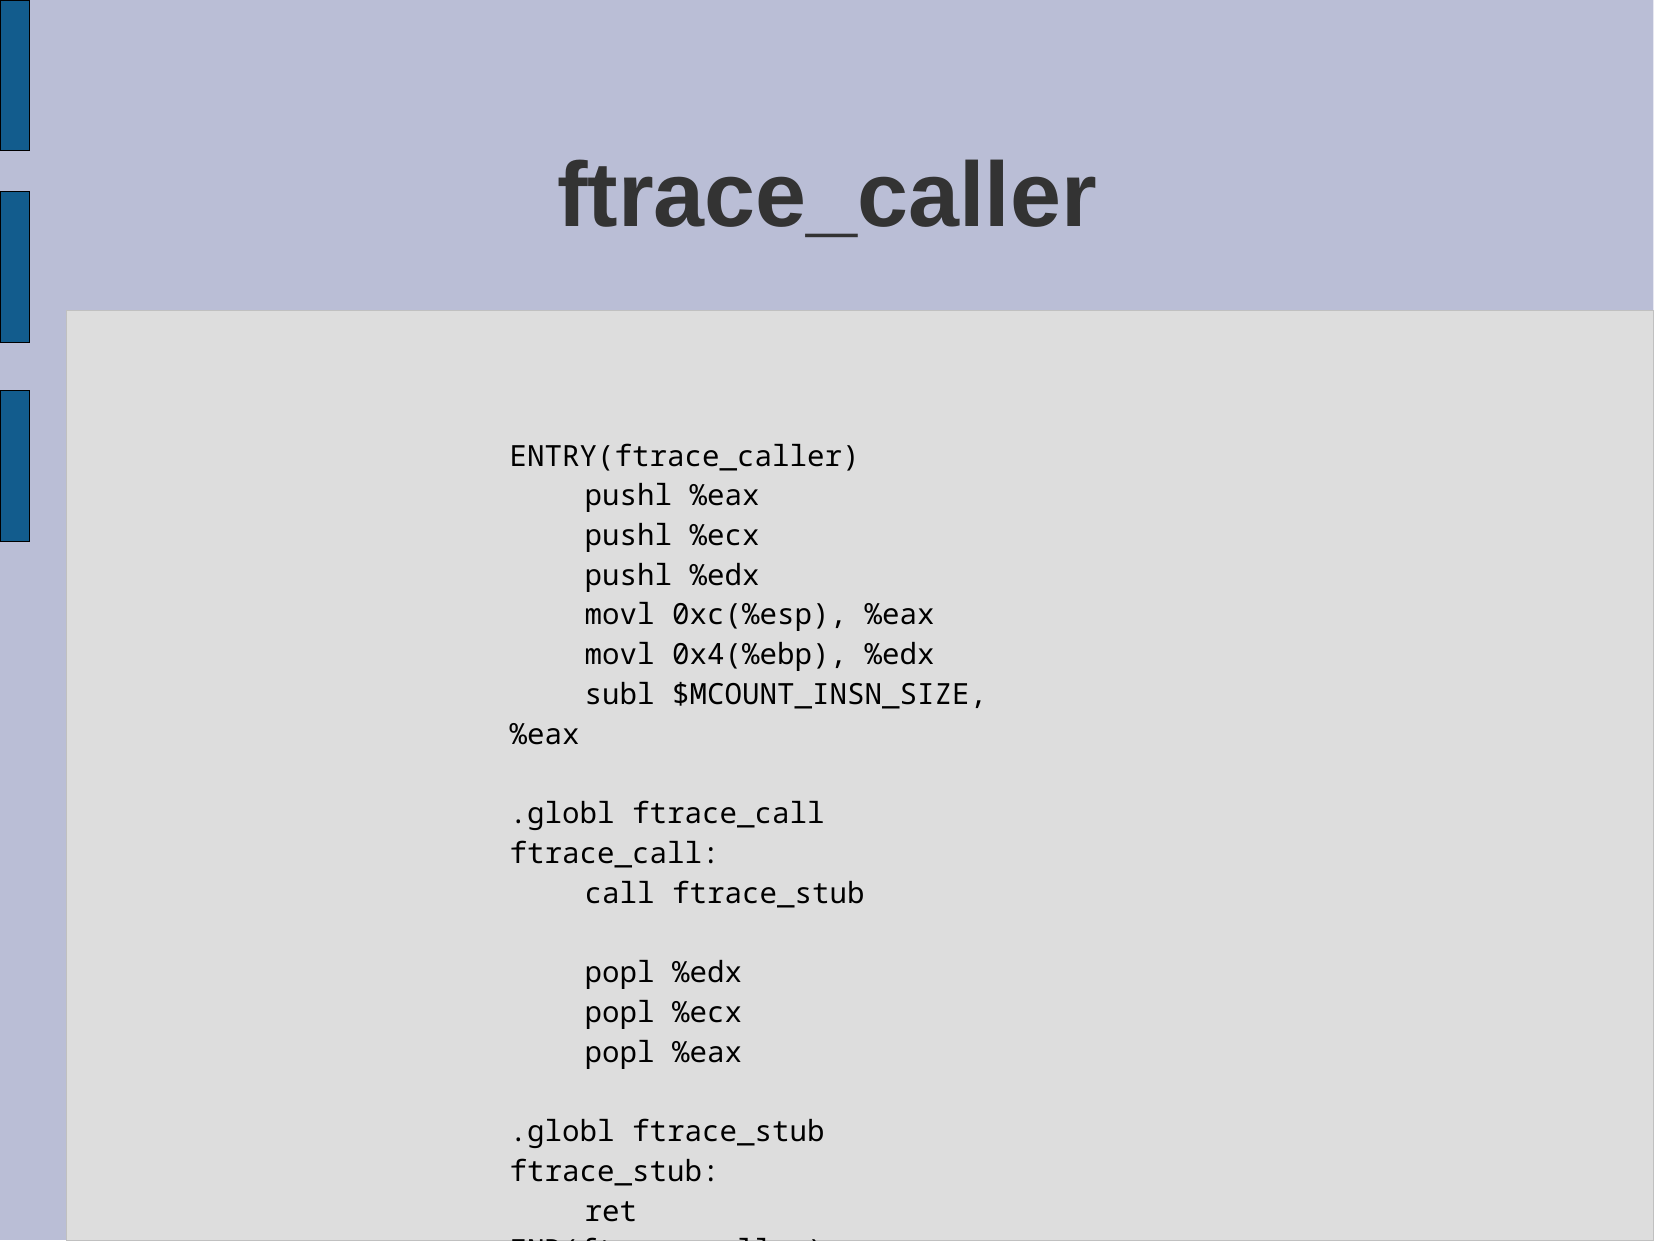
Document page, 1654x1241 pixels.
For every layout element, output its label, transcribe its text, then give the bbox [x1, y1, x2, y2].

title ftrace_caller [121, 98, 1534, 291]
text_box ENTRY(ftrace_caller) pushl %eax pushl %ecx pushl %edx movl 0xc(%esp), %eax movl 0x4(%ebp), %edx subl $MCOUNT_INSN_SIZE, %eax .globl ftrace_call ftrace_call: call ftrace_stub popl %edx popl %ecx popl %eax .globl ftrace_stub ftrace_stub: ret END(ftrace_caller) [494, 427, 1090, 1094]
